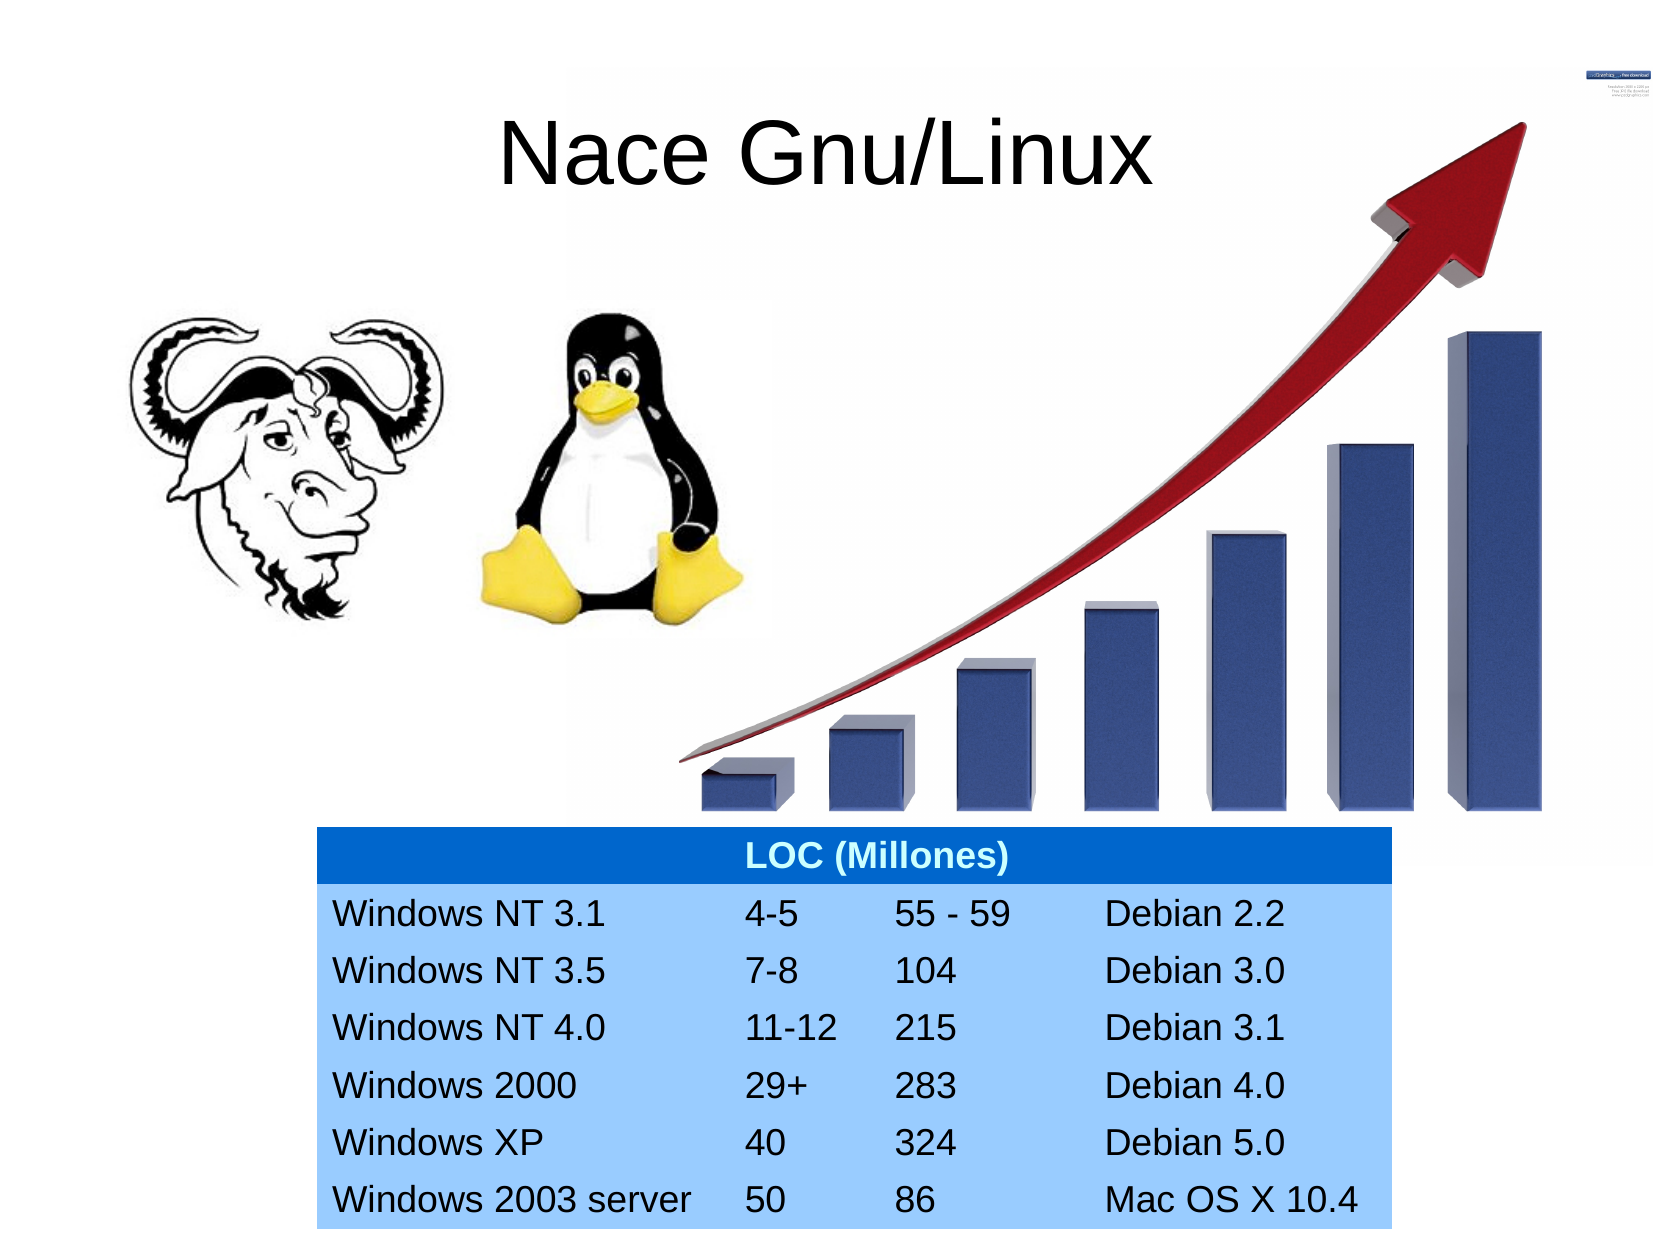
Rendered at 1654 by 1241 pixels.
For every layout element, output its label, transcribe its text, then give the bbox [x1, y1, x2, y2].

table_header [1090, 827, 1392, 884]
table_cell Windows XP [317, 1114, 730, 1171]
table_cell Debian 3.0 [1090, 942, 1392, 999]
table_cell Windows NT 3.1 [317, 884, 730, 942]
table_cell Windows NT 3.5 [317, 942, 730, 999]
picture [97, 67, 1654, 866]
table_cell 7-8 [730, 942, 880, 999]
table_cell 40 [730, 1114, 880, 1171]
table_cell Debian 3.1 [1090, 999, 1392, 1056]
title Nace Gnu/Linux [82, 49, 1571, 257]
table_cell 104 [880, 942, 1090, 999]
table_cell Windows 2000 [317, 1056, 730, 1114]
table_cell 4-5 [730, 884, 880, 942]
table_cell Debian 5.0 [1090, 1114, 1392, 1171]
table_cell Debian 2.2 [1090, 884, 1392, 942]
table_cell Debian 4.0 [1090, 1056, 1392, 1114]
table_cell Windows NT 4.0 [317, 999, 730, 1056]
table_cell 29+ [730, 1056, 880, 1114]
table_header [317, 827, 730, 884]
table_cell Windows 2003 server [317, 1171, 730, 1229]
table_cell 55 - 59 [880, 884, 1090, 942]
table_cell 50 [730, 1171, 880, 1229]
table_cell 283 [880, 1056, 1090, 1114]
table_header LOC (Millones) [730, 827, 1090, 884]
table_cell Mac OS X 10.4 [1090, 1171, 1392, 1229]
table_cell 86 [880, 1171, 1090, 1229]
table_cell 215 [880, 999, 1090, 1056]
table_cell 324 [880, 1114, 1090, 1171]
table_cell 11-12 [730, 999, 880, 1056]
